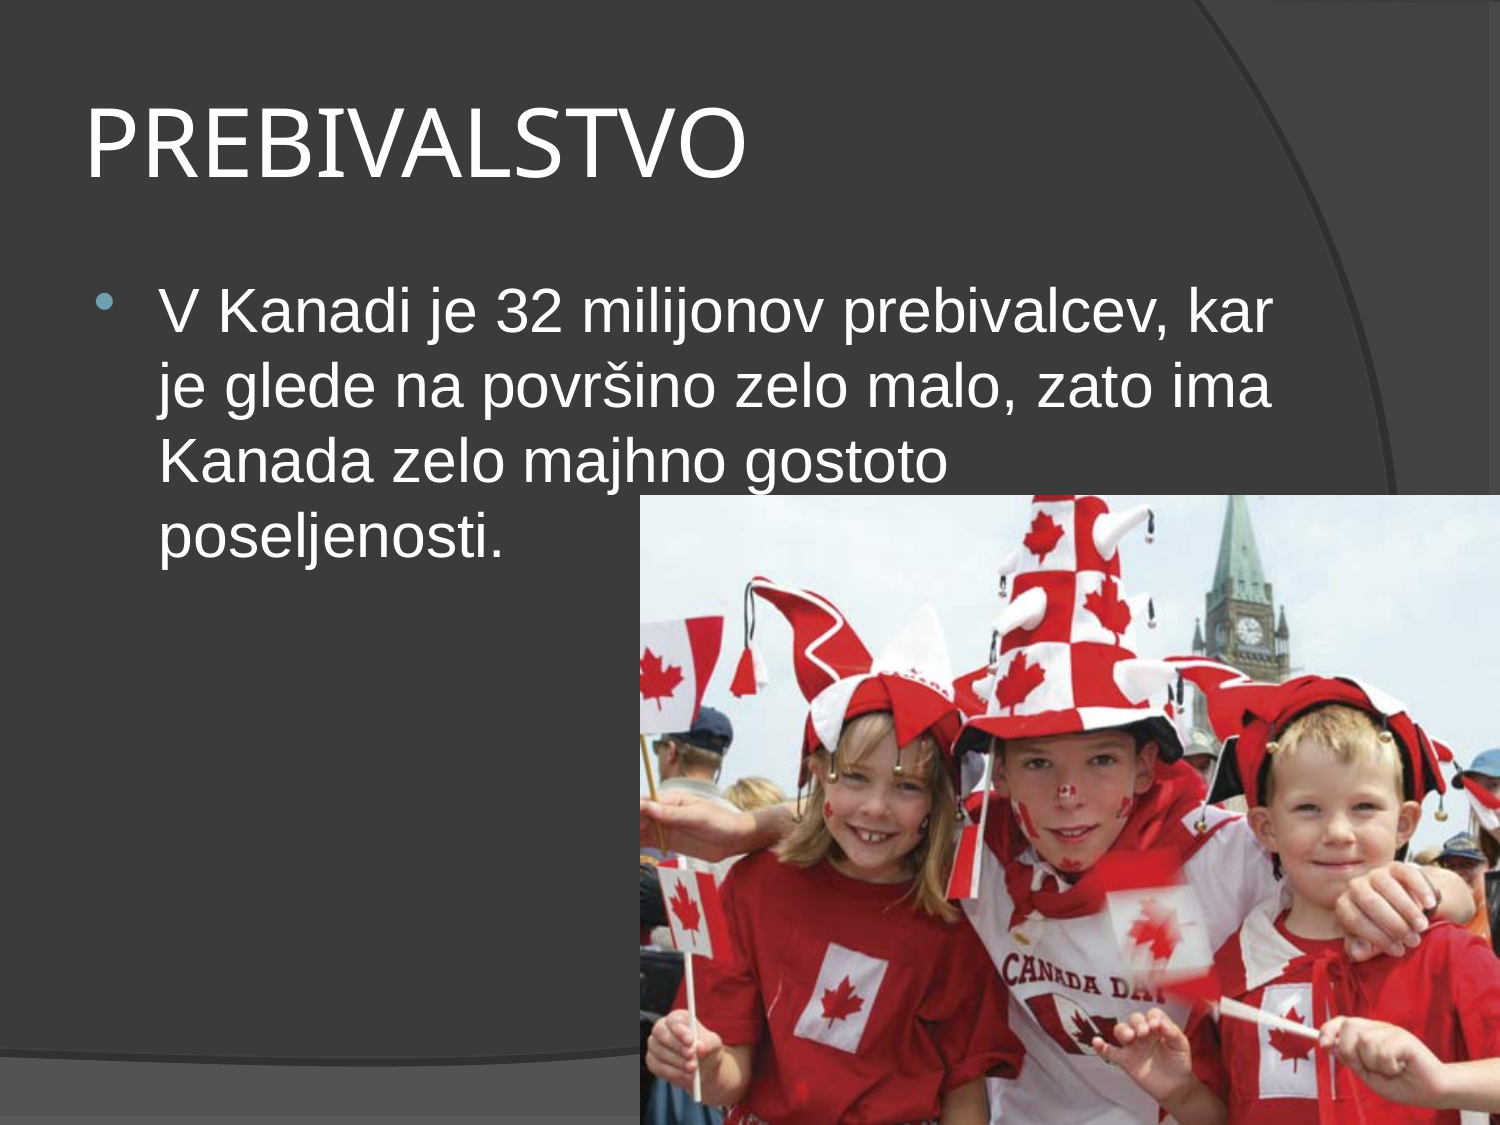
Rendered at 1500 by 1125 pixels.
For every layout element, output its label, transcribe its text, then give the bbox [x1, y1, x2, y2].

list V Kanadi je 32 milijonov prebivalcev, kar je glede na površino zelo malo, zato ima Kanada zelo majhno gostoto poseljenosti. [75, 262, 1300, 1005]
picture [640, 495, 1500, 1125]
title PREBIVALSTVO [75, 45, 1300, 233]
